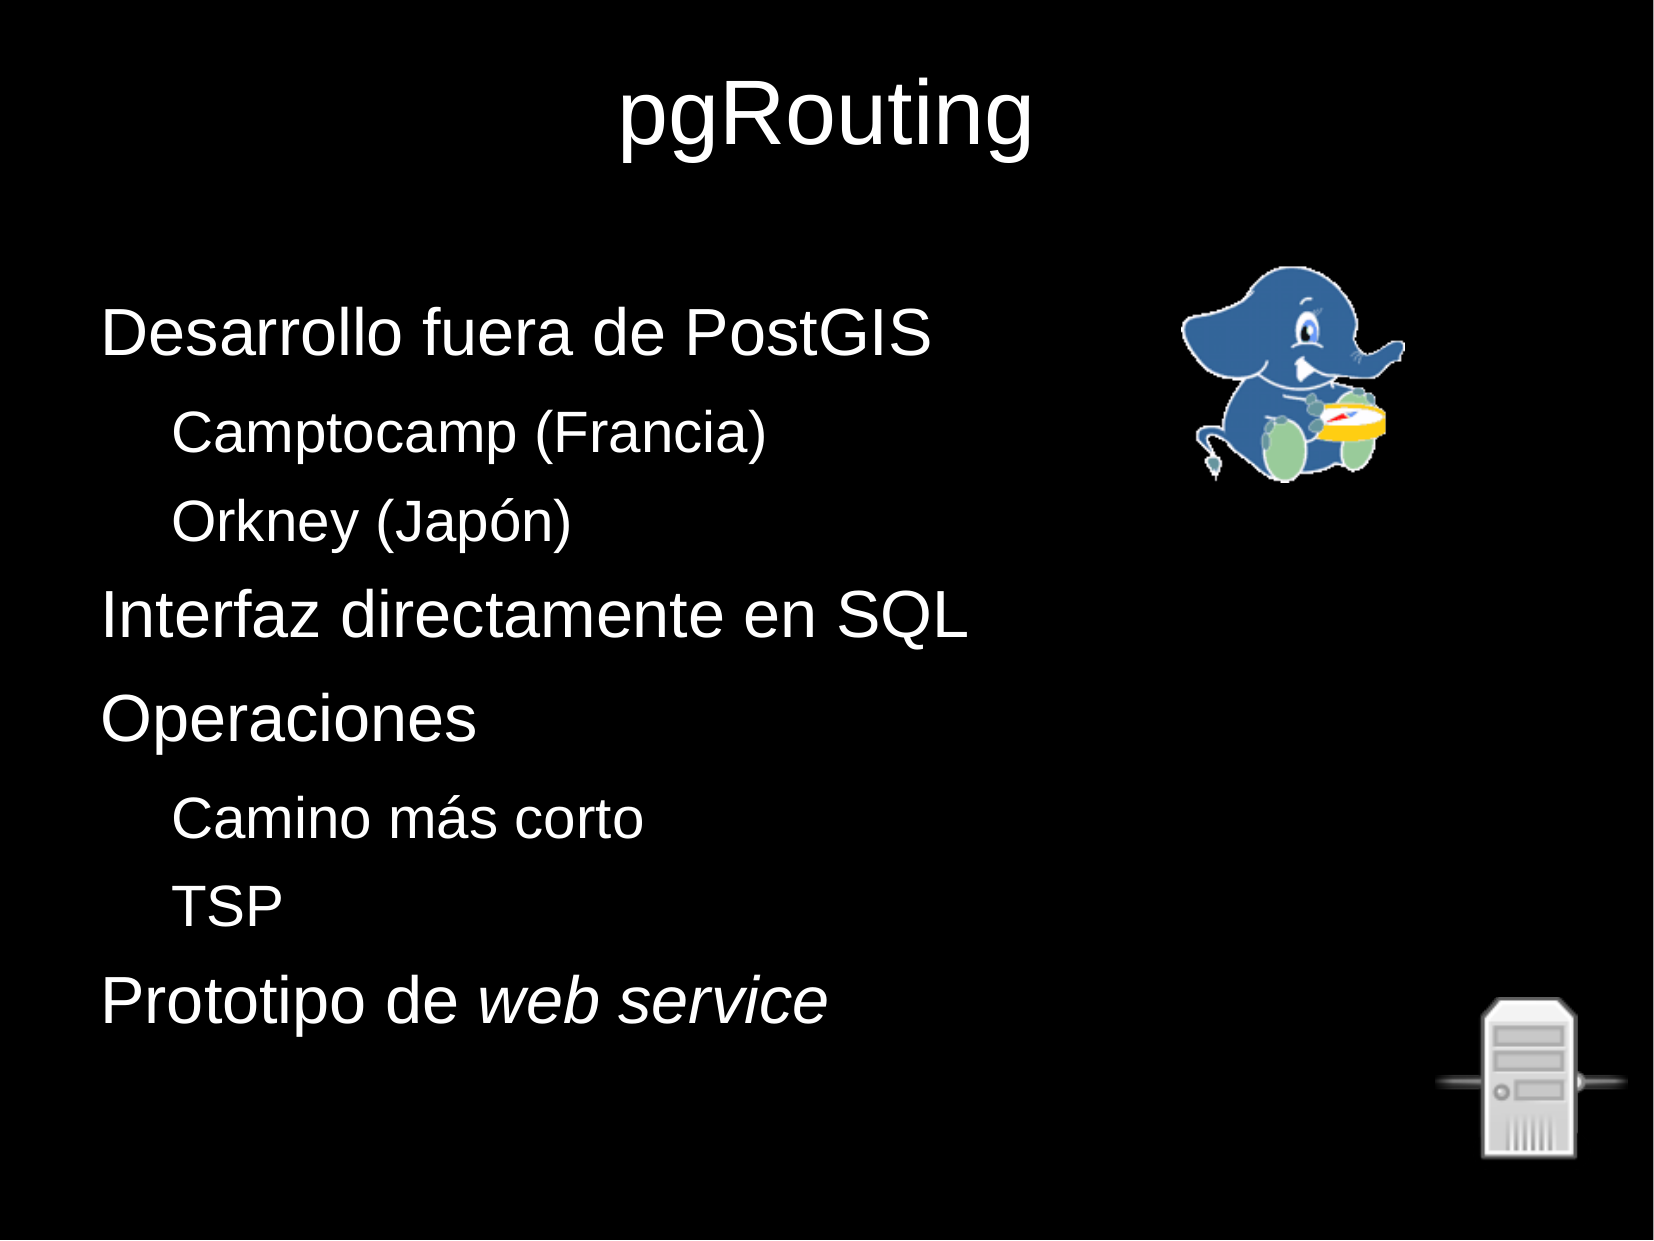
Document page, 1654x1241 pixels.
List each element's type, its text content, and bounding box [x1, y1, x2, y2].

picture [1181, 265, 1405, 483]
picture [1435, 997, 1628, 1172]
list Desarrollo fuera de PostGIS Camptocamp (Francia) Orkney (Japón) Interfaz directamente en SQL Operaciones Camino más corto TSP Prototipo de web service [82, 295, 1571, 1109]
title pgRouting [82, 49, 1571, 178]
